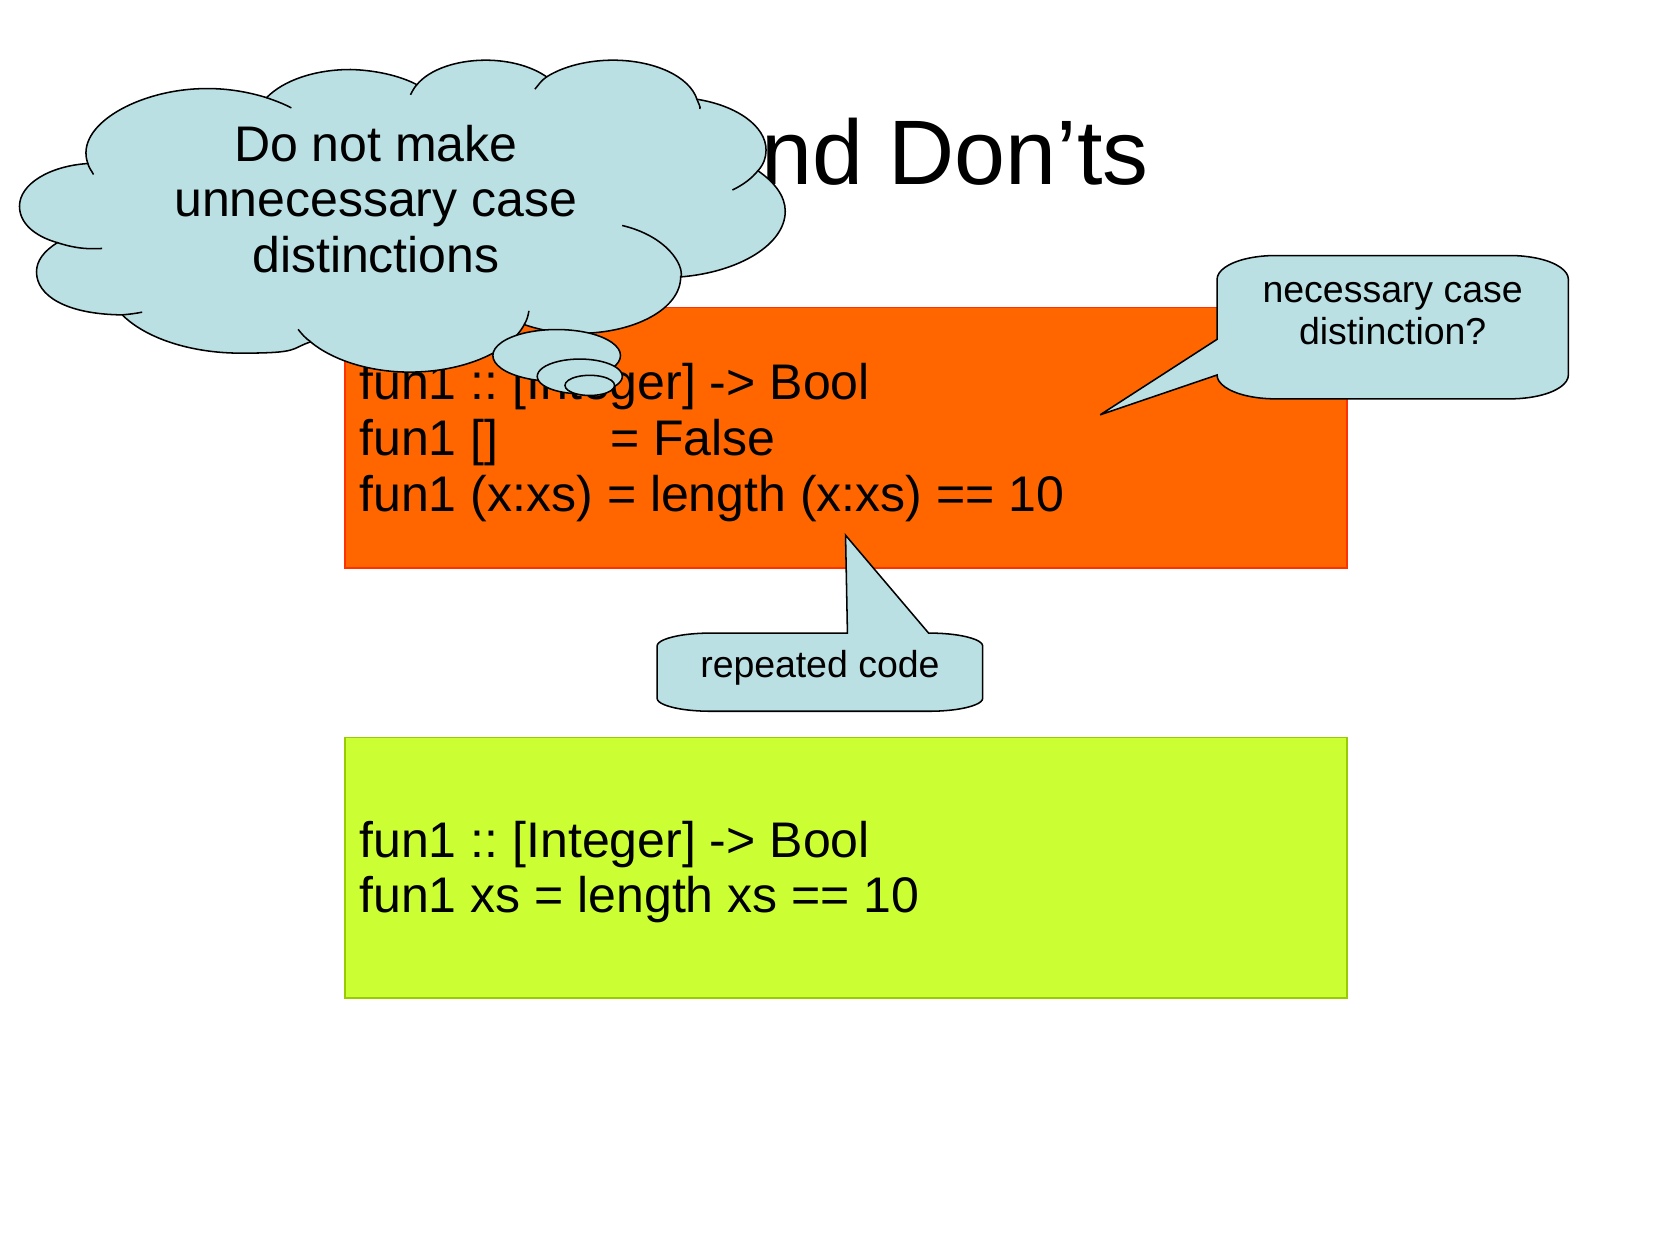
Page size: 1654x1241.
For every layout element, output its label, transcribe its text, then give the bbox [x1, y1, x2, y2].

text_box Do not make unnecessary case distinctions [19, 60, 786, 396]
title Do’s and Don’ts [82, 49, 1571, 257]
text_box repeated code [657, 535, 983, 712]
text_box fun1 :: [Integer] -> Bool fun1 xs = length xs == 10 [344, 737, 1348, 999]
text_box fun1 :: [Integer] -> Bool fun1 [] = False fun1 (x:xs) = length (x:xs) == 10 [344, 307, 1348, 569]
text_box necessary case distinction? [1100, 255, 1569, 415]
